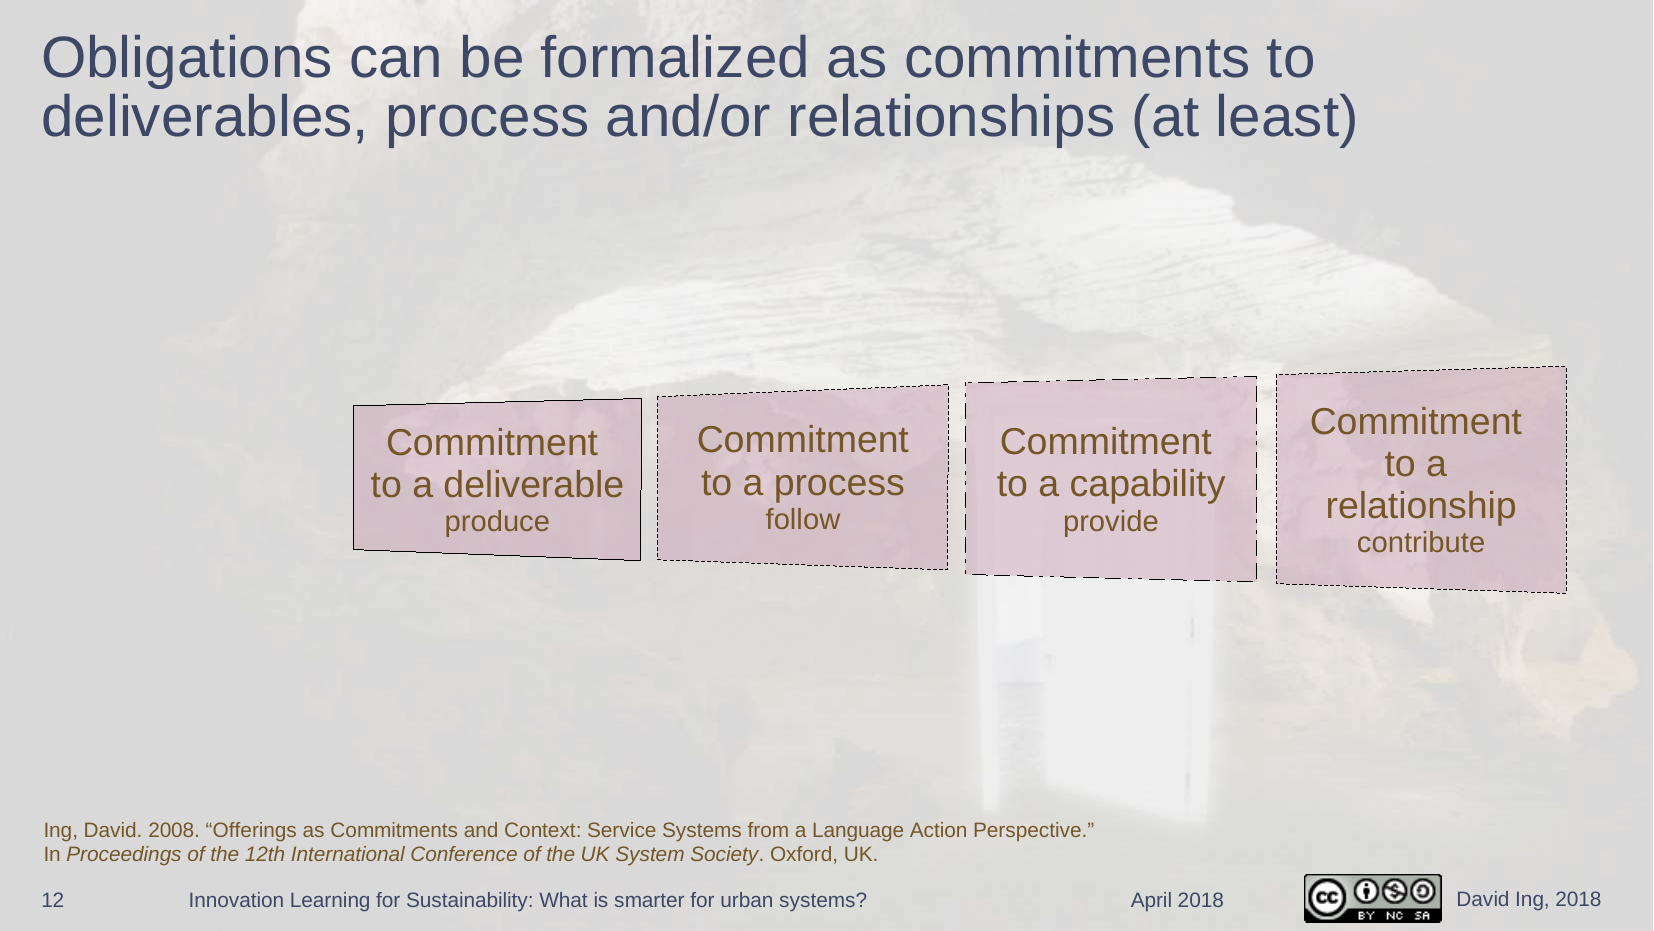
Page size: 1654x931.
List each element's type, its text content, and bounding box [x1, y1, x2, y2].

title Obligations can be formalized as commitments to deliverables, process and/or relationships (at least) [41, 30, 1613, 173]
picture [1304, 874, 1442, 923]
text_box Commitment to a capability provide [965, 376, 1257, 582]
text_box Commitment to a deliverable produce [353, 398, 642, 561]
text_box Commitment to a process follow [657, 384, 949, 570]
text_box Ing, David. 2008. “Offerings as Commitments and Context: Service Systems from a Language Action Perspective.” In Proceedings of the 12th International Conference of the UK System Society. Oxford, UK. [43, 818, 1506, 866]
text_box Commitment to a relationship contribute [1276, 366, 1567, 594]
text_box Value-elevating co-creation Providers and customer mutually experience, and then improve [0, 0, 1653, 931]
